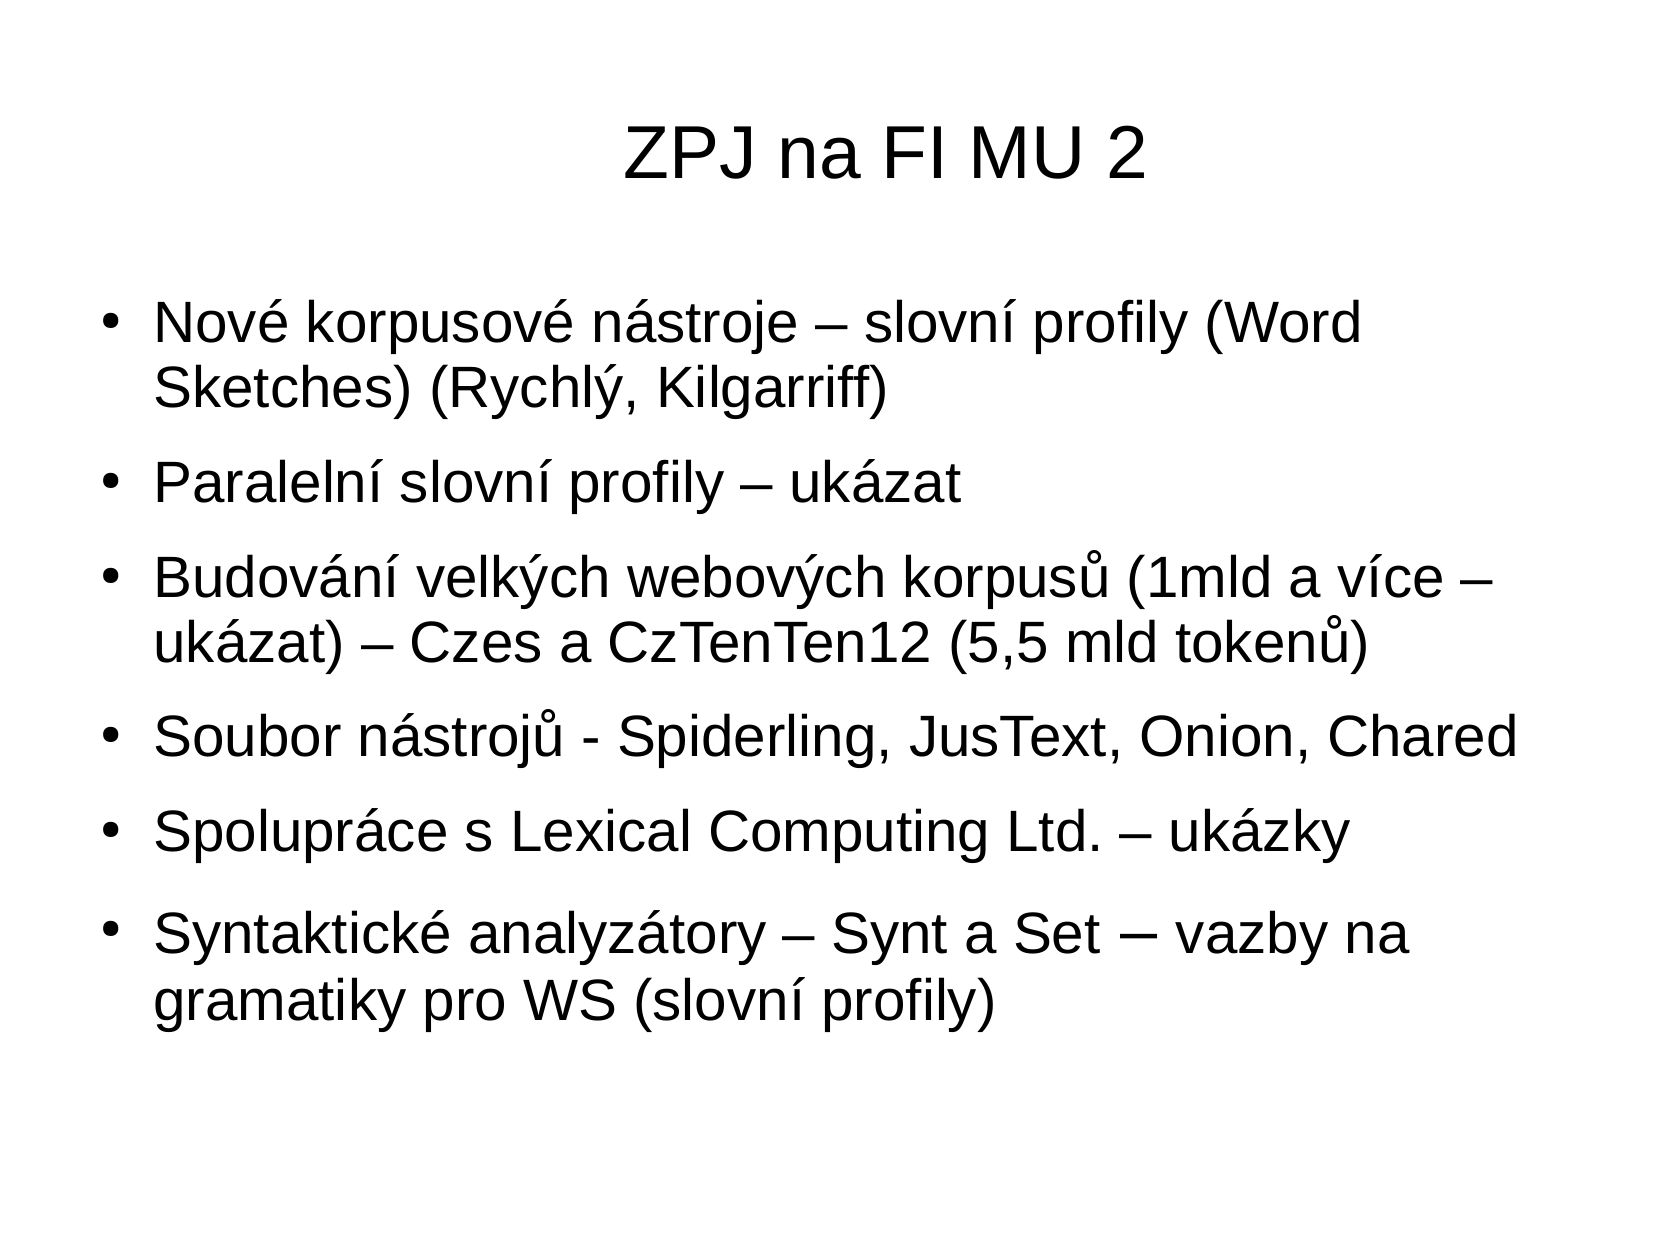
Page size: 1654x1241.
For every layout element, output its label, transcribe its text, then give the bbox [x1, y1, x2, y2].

title ZPJ na FI MU 2 [141, 56, 1630, 250]
list Nové korpusové nástroje – slovní profily (Word Sketches) (Rychlý, Kilgarriff) Paralelní slovní profily – ukázat Budování velkých webových korpusů (1mld a více – ukázat) – Czes a CzTenTen12 (5,5 mld tokenů) Soubor nástrojů - Spiderling, JusText, Onion, Chared Spolupráce s Lexical Computing Ltd. – ukázky Syntaktické analyzátory – Synt a Set – vazby na gramatiky pro WS (slovní profily) [82, 290, 1571, 1094]
